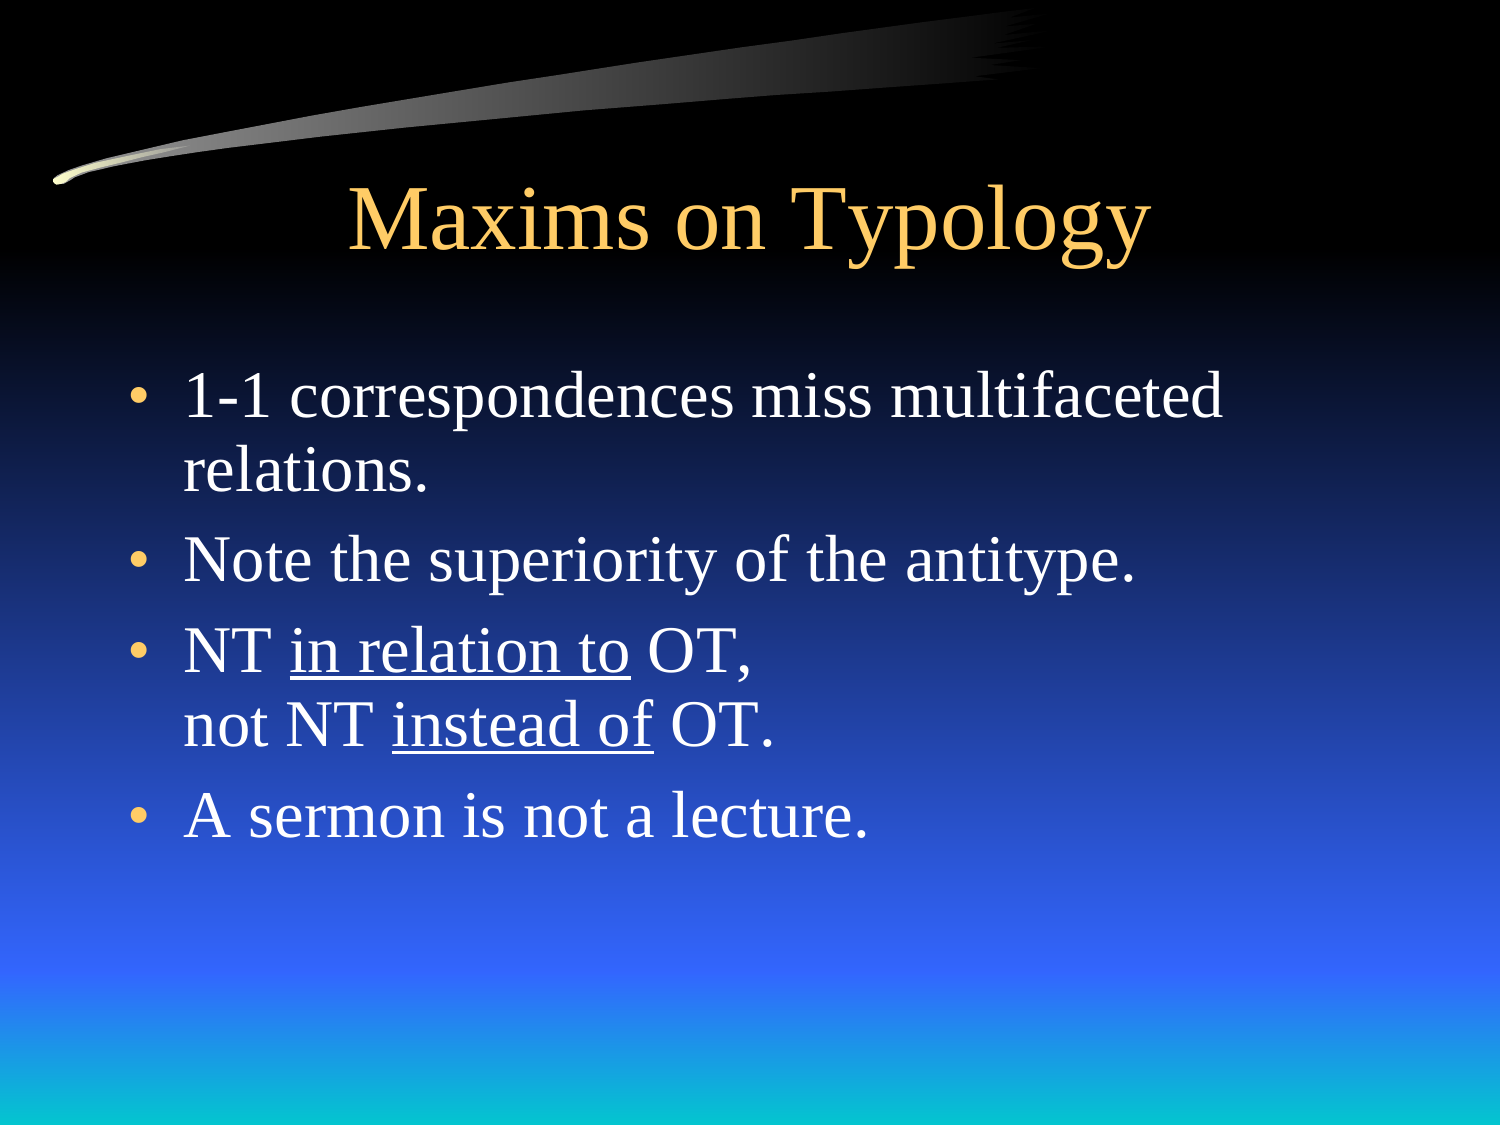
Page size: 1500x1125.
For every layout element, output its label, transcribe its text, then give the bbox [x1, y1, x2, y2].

title Maxims on Typology [112, 124, 1388, 313]
list 1-1 correspondences miss multifaceted relations. Note the superiority of the antitype. NT in relation to OT, not NT instead of OT. A sermon is not a lecture. [112, 350, 1438, 1026]
